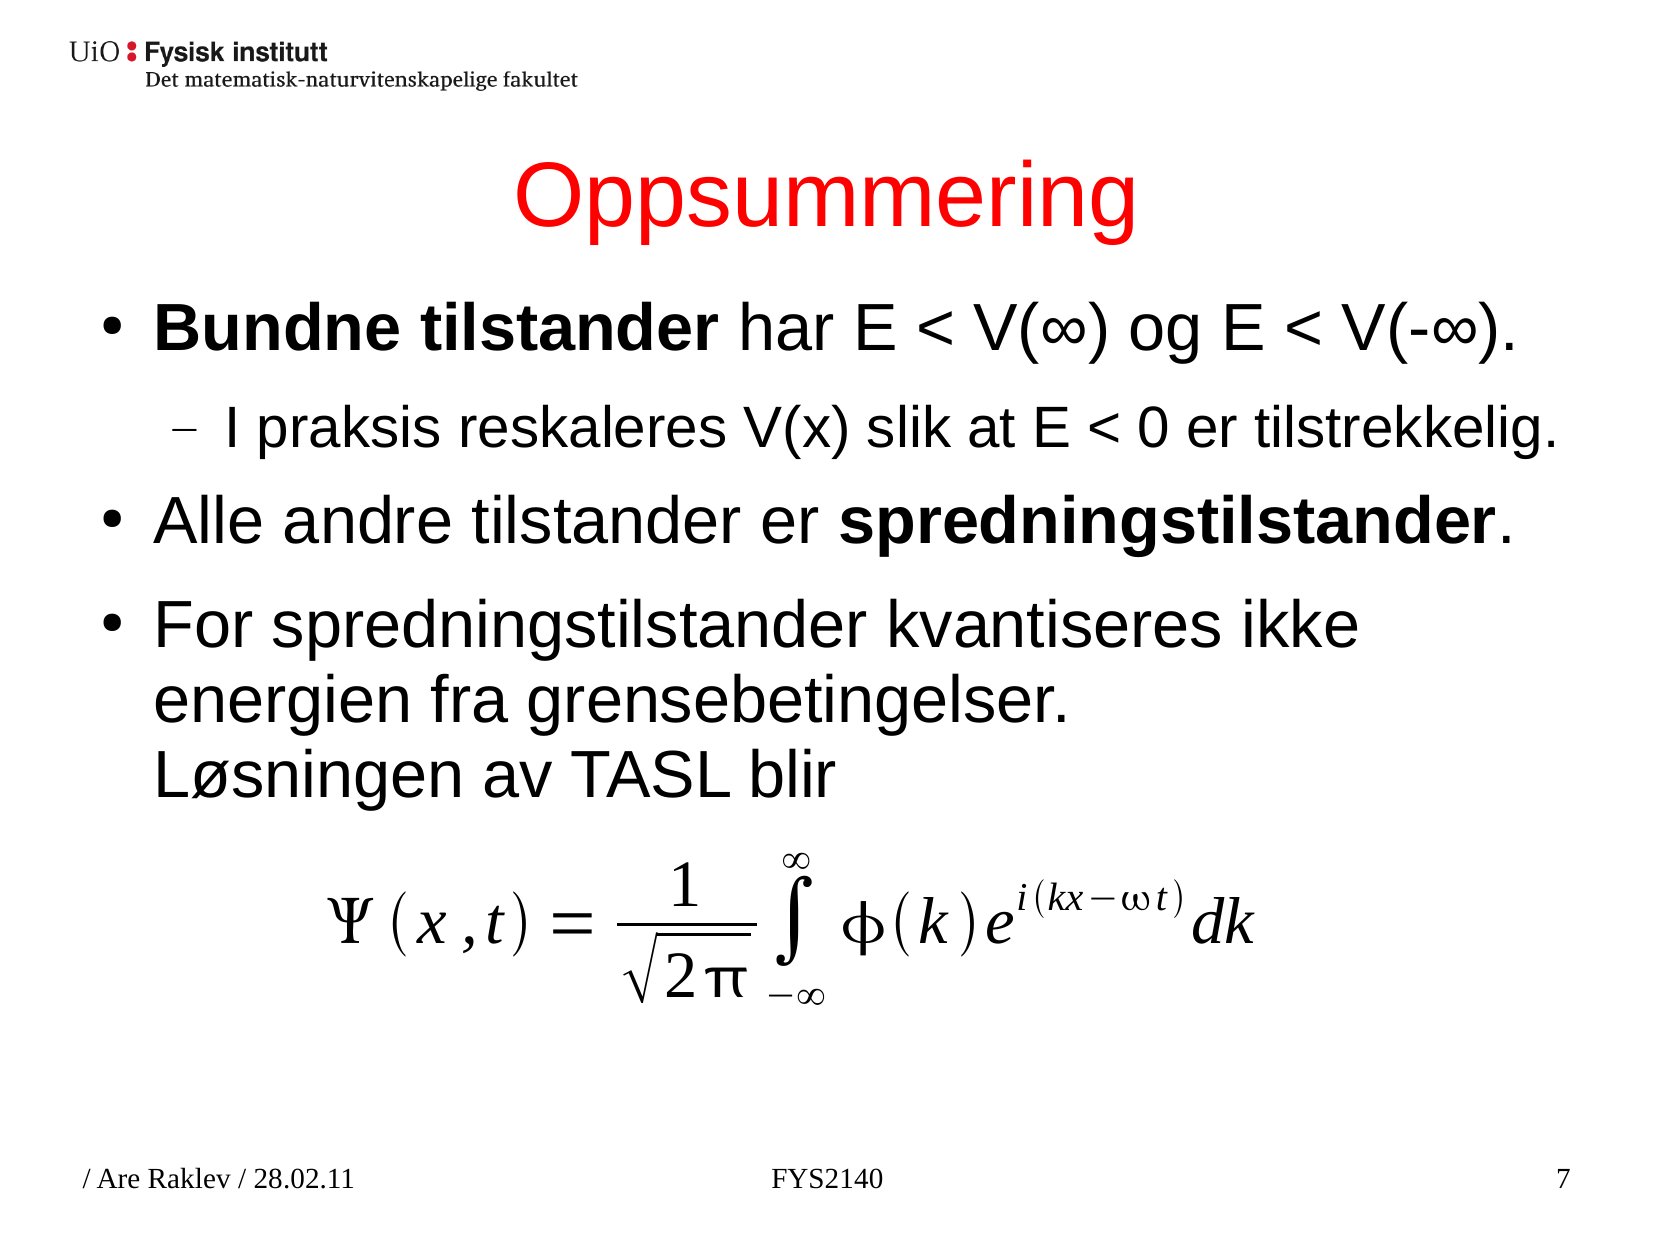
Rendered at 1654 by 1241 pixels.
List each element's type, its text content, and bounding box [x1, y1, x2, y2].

picture [68, 37, 581, 93]
list Bundne tilstander har E < V(∞) og E < V(-∞). I praksis reskaleres V(x) slik at E < 0 er tilstrekkelig. Alle andre tilstander er spredningstilstander. For spredningstilstander kvantiseres ikke energien fra grensebetingelser. Løsningen av TASL blir [82, 290, 1576, 1094]
chart [321, 846, 1261, 1018]
title Oppsummering [82, 90, 1571, 290]
